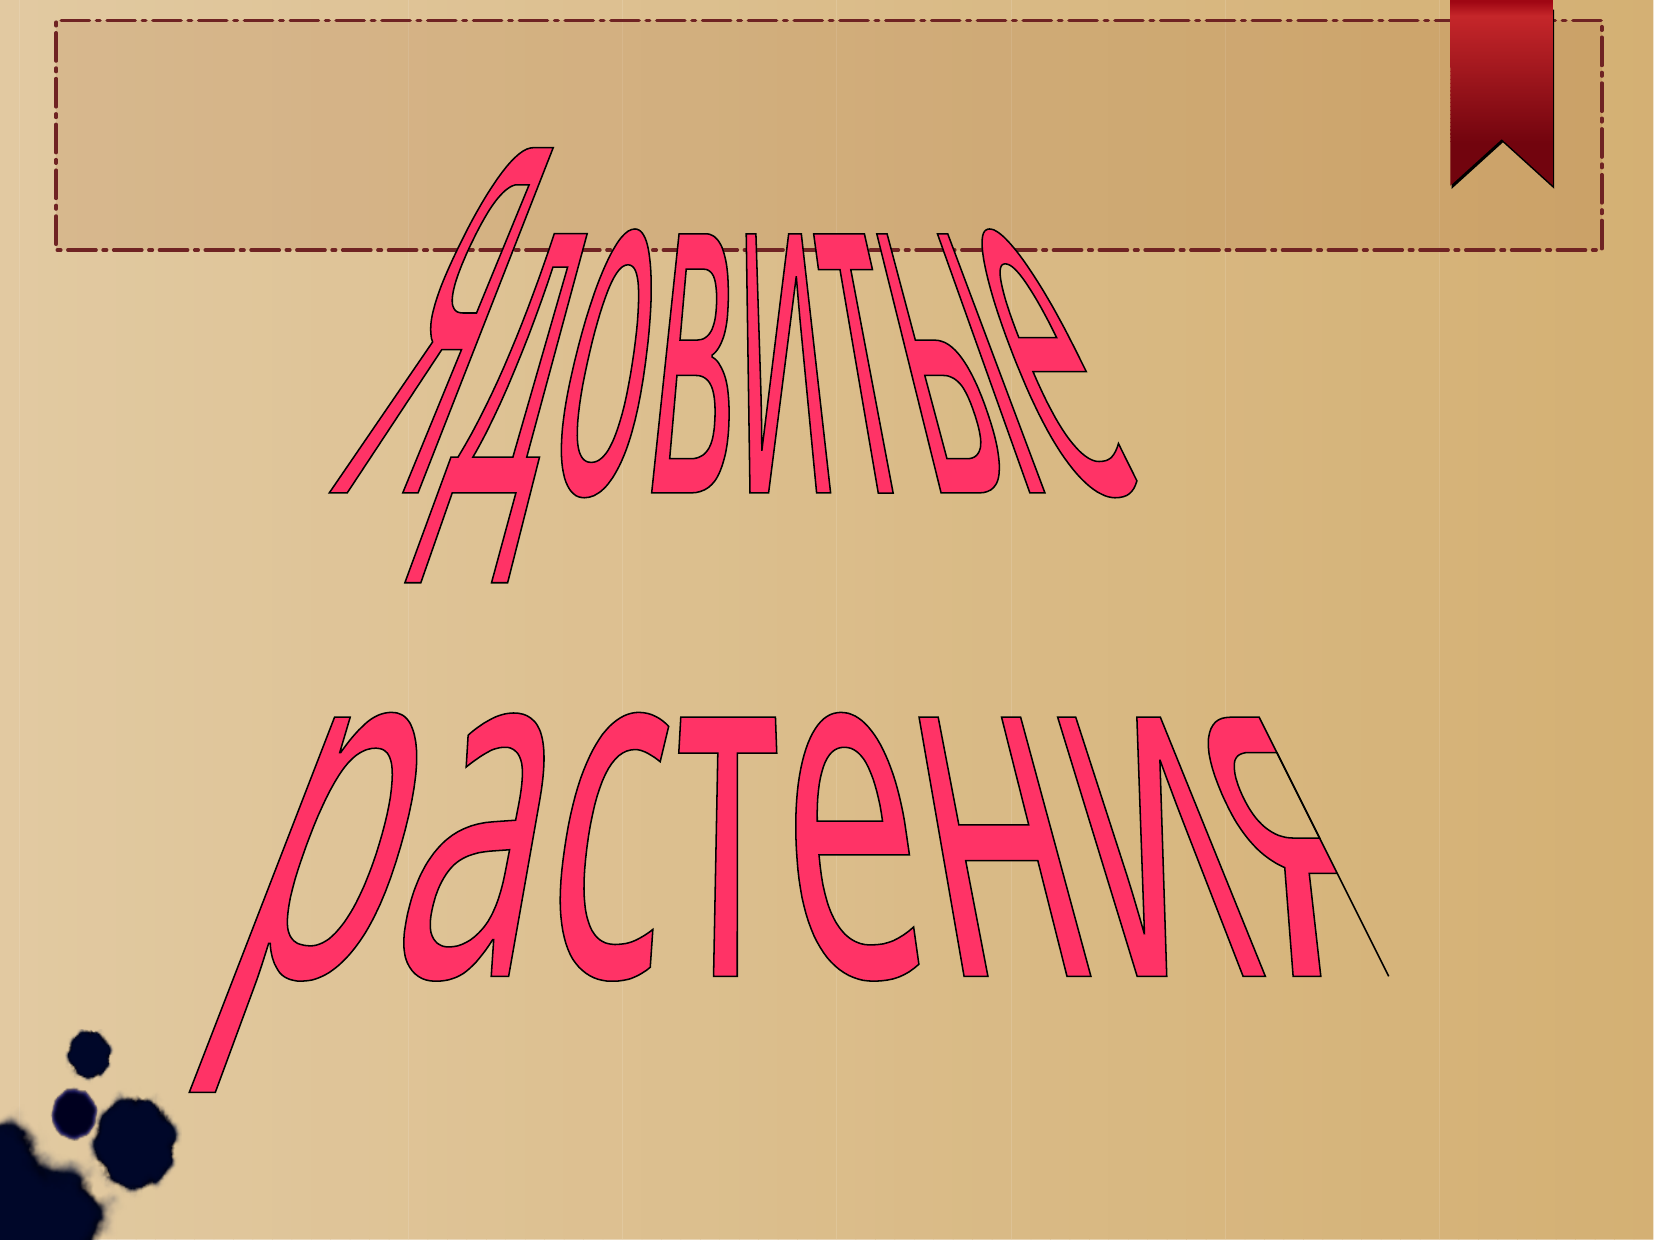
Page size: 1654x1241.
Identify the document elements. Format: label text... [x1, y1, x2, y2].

text_box Ядовитые растения [937, 233, 1045, 493]
text_box Ядовитые растения [189, 712, 417, 1093]
text_box Ядовитые растения [982, 228, 1137, 498]
text_box Ядовитые растения [746, 233, 831, 493]
text_box Ядовитые растения [651, 233, 730, 493]
text_box Ядовитые растения [560, 712, 669, 982]
text_box Ядовитые растения [876, 233, 1000, 493]
text_box Ядовитые растения [813, 233, 894, 494]
text_box Ядовитые растения [404, 233, 588, 583]
text_box Ядовитые растения [329, 147, 554, 493]
text_box Ядовитые растения [403, 712, 545, 982]
text_box Ядовитые растения [678, 717, 777, 977]
text_box Ядовитые растения [561, 228, 652, 498]
text_box Ядовитые растения [795, 712, 919, 982]
text_box Ядовитые растения [919, 717, 1091, 977]
text_box Ядовитые растения [1057, 717, 1266, 977]
text_box Ядовитые растения [1208, 717, 1389, 977]
